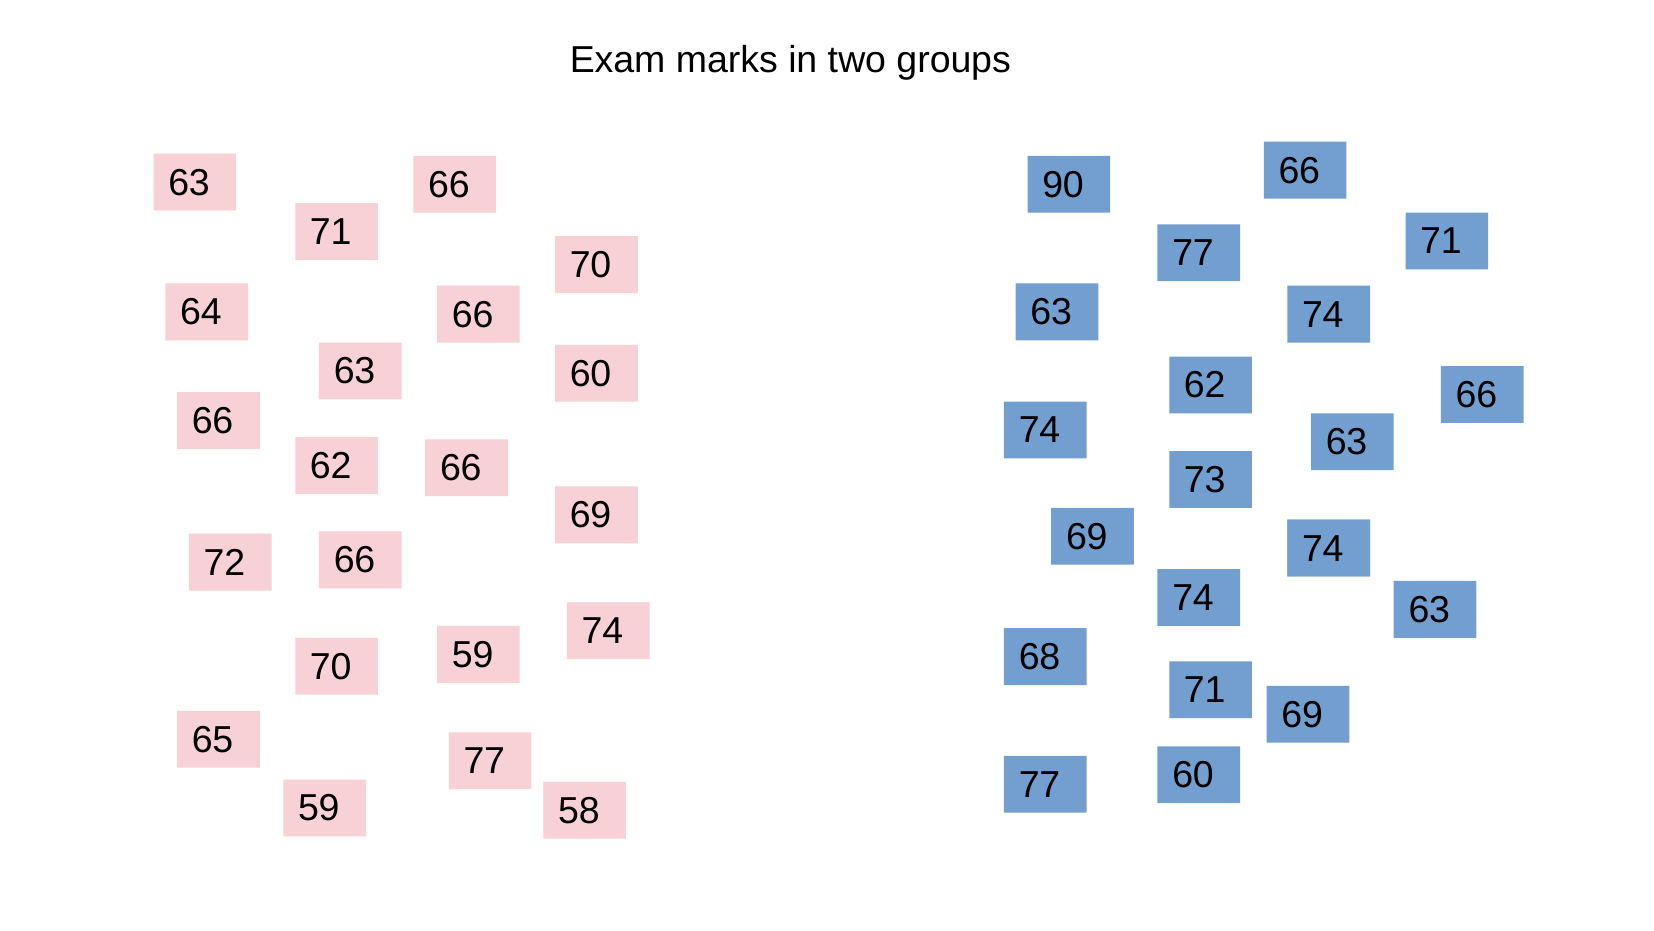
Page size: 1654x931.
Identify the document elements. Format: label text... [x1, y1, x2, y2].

text_box 69 [1051, 507, 1134, 565]
text_box 74 [1157, 569, 1241, 626]
text_box 69 [1266, 685, 1350, 743]
text_box 65 [177, 710, 260, 768]
text_box 71 [1169, 661, 1252, 719]
text_box 68 [1003, 628, 1087, 686]
text_box 70 [555, 236, 638, 294]
text_box 60 [555, 344, 638, 402]
text_box 66 [318, 531, 402, 589]
text_box 74 [1287, 519, 1371, 577]
text_box 66 [425, 439, 508, 497]
text_box 69 [555, 486, 638, 544]
text_box 73 [1169, 451, 1252, 508]
text_box 77 [1157, 224, 1241, 282]
text_box 77 [448, 732, 532, 790]
text_box 66 [1440, 366, 1524, 423]
text_box 64 [165, 283, 249, 341]
text_box 62 [295, 437, 378, 494]
text_box 72 [188, 533, 272, 591]
text_box 59 [283, 779, 367, 837]
text_box 62 [1169, 356, 1252, 414]
text_box 60 [1157, 746, 1241, 804]
text_box 71 [1405, 212, 1489, 270]
text_box 70 [295, 637, 378, 695]
text_box 66 [437, 285, 520, 343]
text_box 66 [177, 392, 260, 449]
text_box 63 [153, 153, 237, 211]
text_box 58 [543, 781, 626, 839]
text_box 71 [295, 203, 378, 260]
text_box 63 [1311, 413, 1394, 471]
text_box 63 [318, 342, 402, 400]
text_box 59 [437, 625, 520, 683]
text_box 63 [1015, 283, 1099, 341]
text_box 74 [1003, 401, 1087, 459]
text_box 77 [1003, 755, 1087, 813]
text_box 66 [413, 155, 497, 213]
text_box 74 [1287, 285, 1371, 343]
text_box 90 [1027, 155, 1111, 213]
text_box 63 [1393, 580, 1477, 638]
text_box 74 [566, 602, 650, 660]
text_box 66 [1263, 141, 1347, 199]
text_box Exam marks in two groups [555, 31, 1087, 88]
